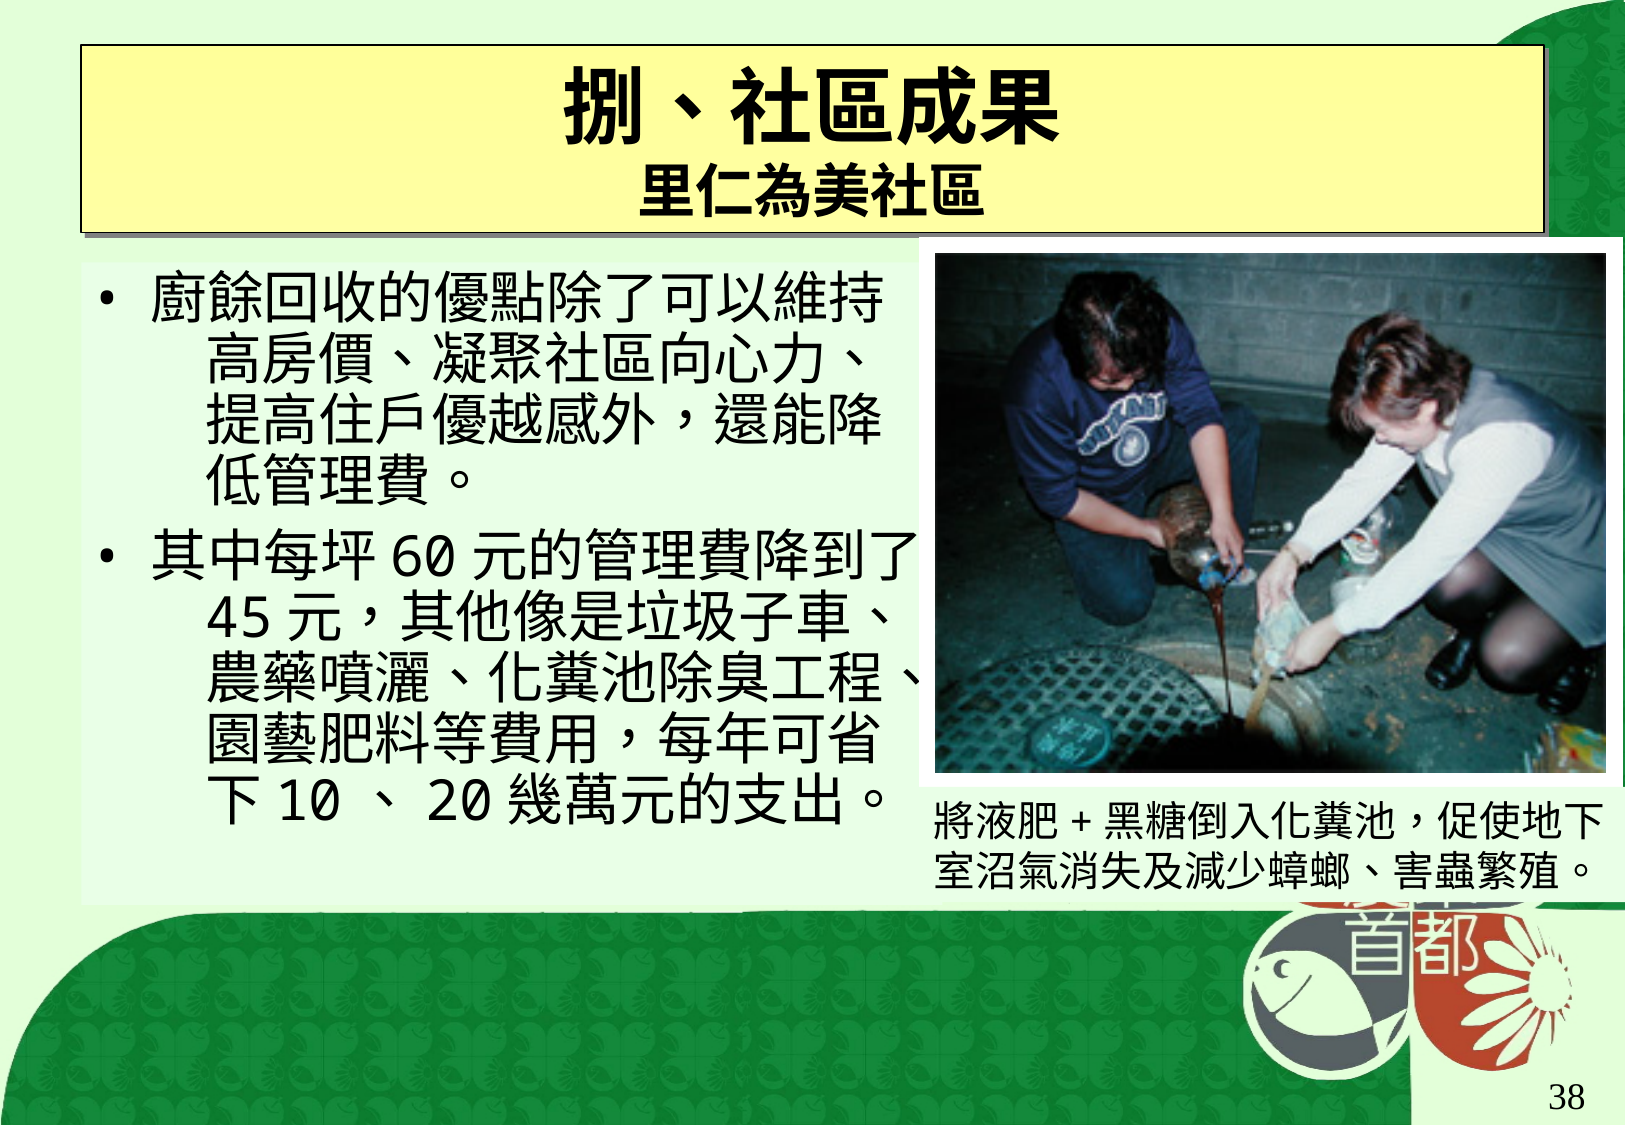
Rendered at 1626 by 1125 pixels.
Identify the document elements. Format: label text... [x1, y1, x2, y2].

picture [935, 253, 1607, 773]
list 廚餘回收的優點除了可以維持高房價、凝聚社區向心力、提高住戶優越感外，還能降低管理費。 其中每坪60元的管理費降到了45元，其他像是垃圾子車、農藥噴灑、化糞池除臭工程、園藝肥料等費用，每年可省下10、20幾萬元的支出。 [81, 262, 943, 905]
text_box 將液肥+黑糖倒入化糞池，促使地下室沼氣消失及減少蟑螂、害蟲繁殖。 [918, 786, 1625, 903]
text_box 38 [1533, 1064, 1625, 1125]
title 捌、社區成果 里仁為美社區 [81, 45, 1544, 233]
